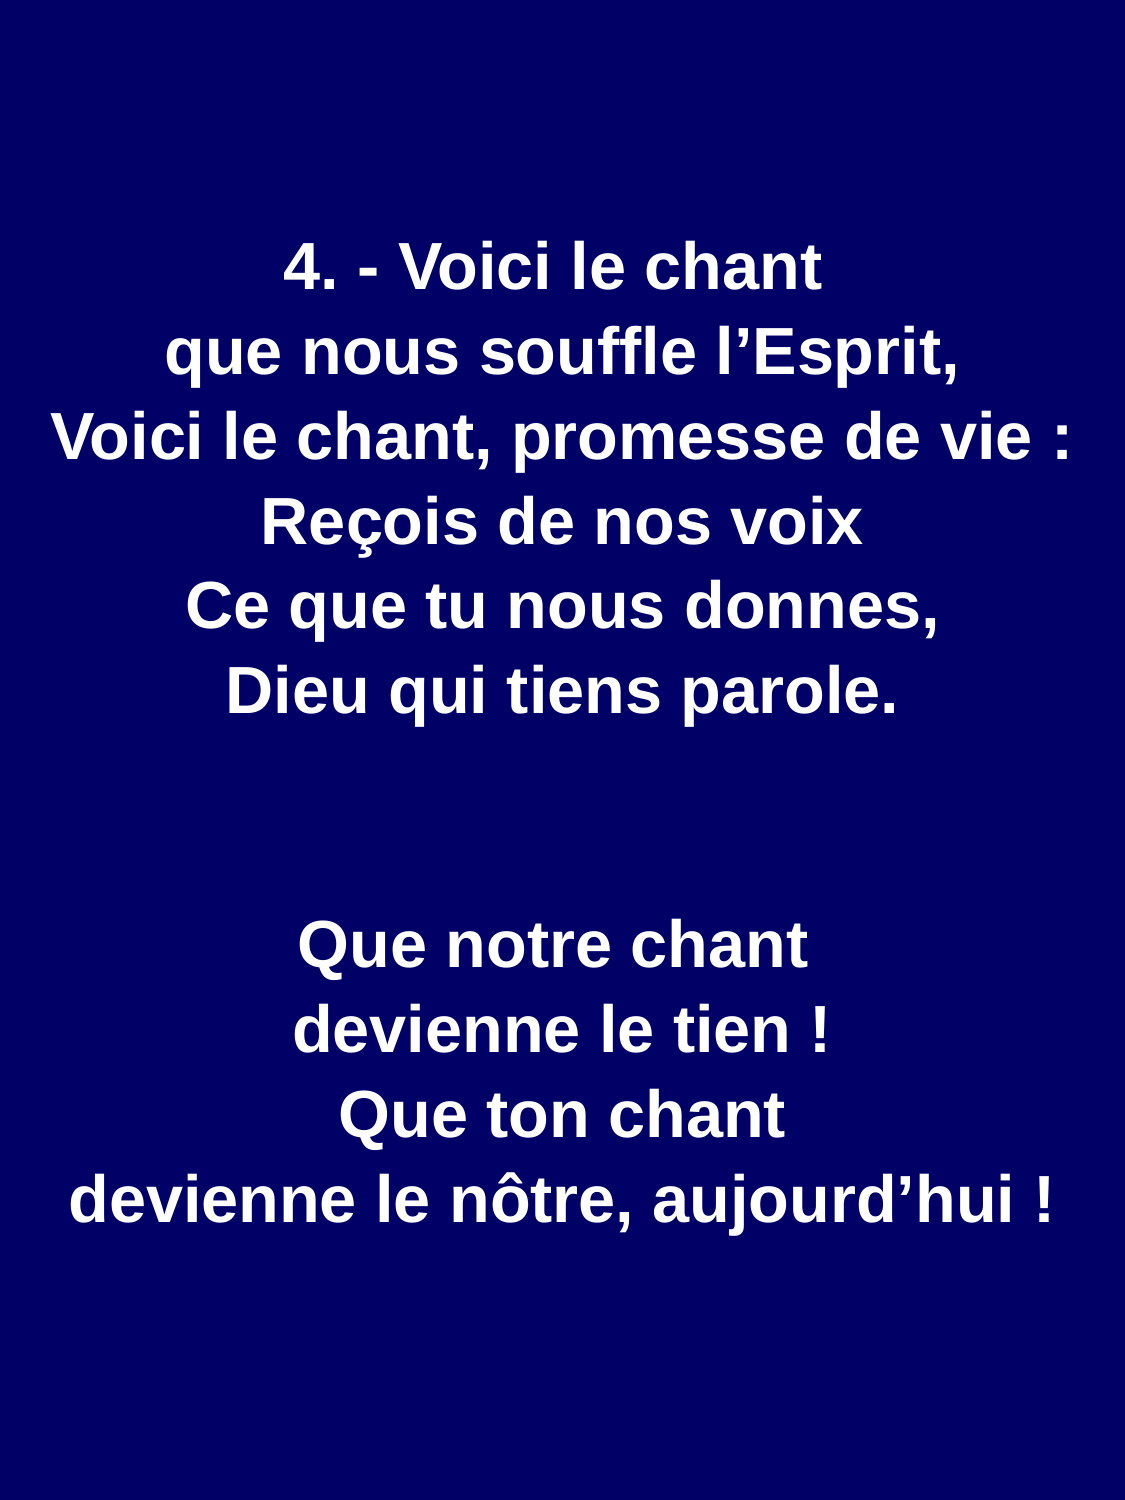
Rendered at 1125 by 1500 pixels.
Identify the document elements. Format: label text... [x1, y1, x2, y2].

text_box 4. - Voici le chant que nous souffle l’Esprit, Voici le chant, promesse de vie : Reçois de nos voix Ce que tu nous donnes, Dieu qui tiens parole. Que notre chant devienne le tien ! Que ton chant devienne le nôtre, aujourd’hui ! [0, 225, 1125, 1243]
